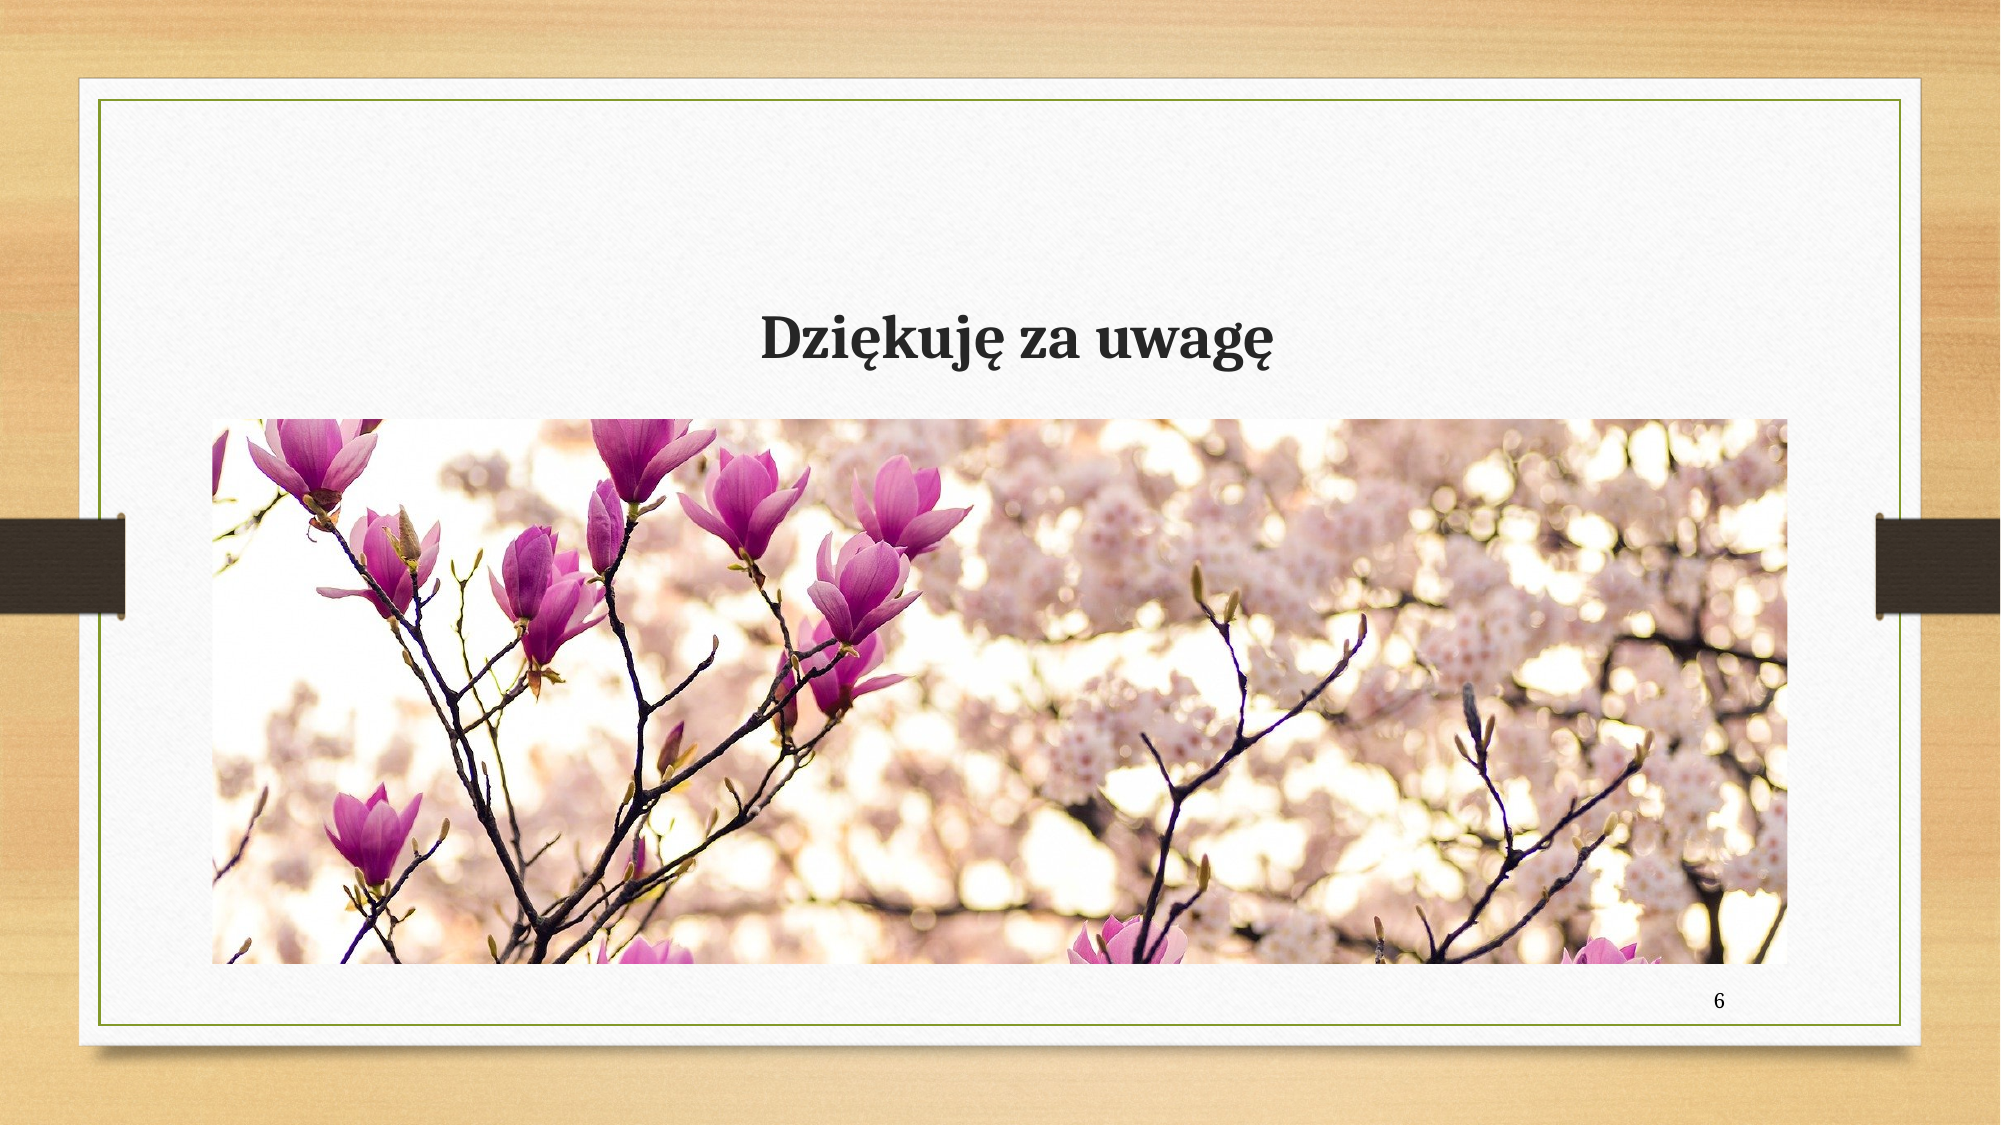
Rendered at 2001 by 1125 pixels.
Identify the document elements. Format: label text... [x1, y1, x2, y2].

list Dziękuję za uwagę [236, 215, 1813, 394]
text_box [1698, 979, 1788, 1026]
picture [212, 419, 1788, 964]
